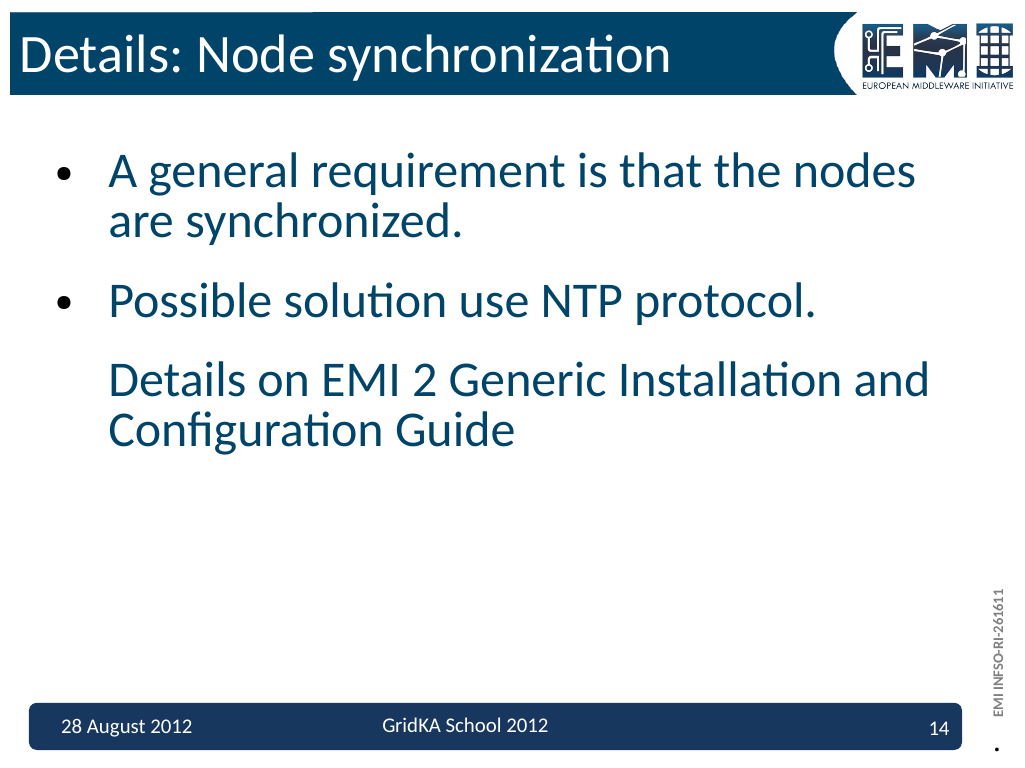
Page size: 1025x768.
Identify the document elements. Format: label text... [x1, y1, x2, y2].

picture [845, 12, 857, 95]
picture [9, 12, 16, 95]
list A general requirement is that the nodes are synchronized. Possible solution use NTP protocol. Details on EMI 2 Generic Installation and Configuration Guide [37, 150, 960, 657]
title Details: Node synchronization [19, 0, 845, 124]
picture [862, 23, 1013, 89]
